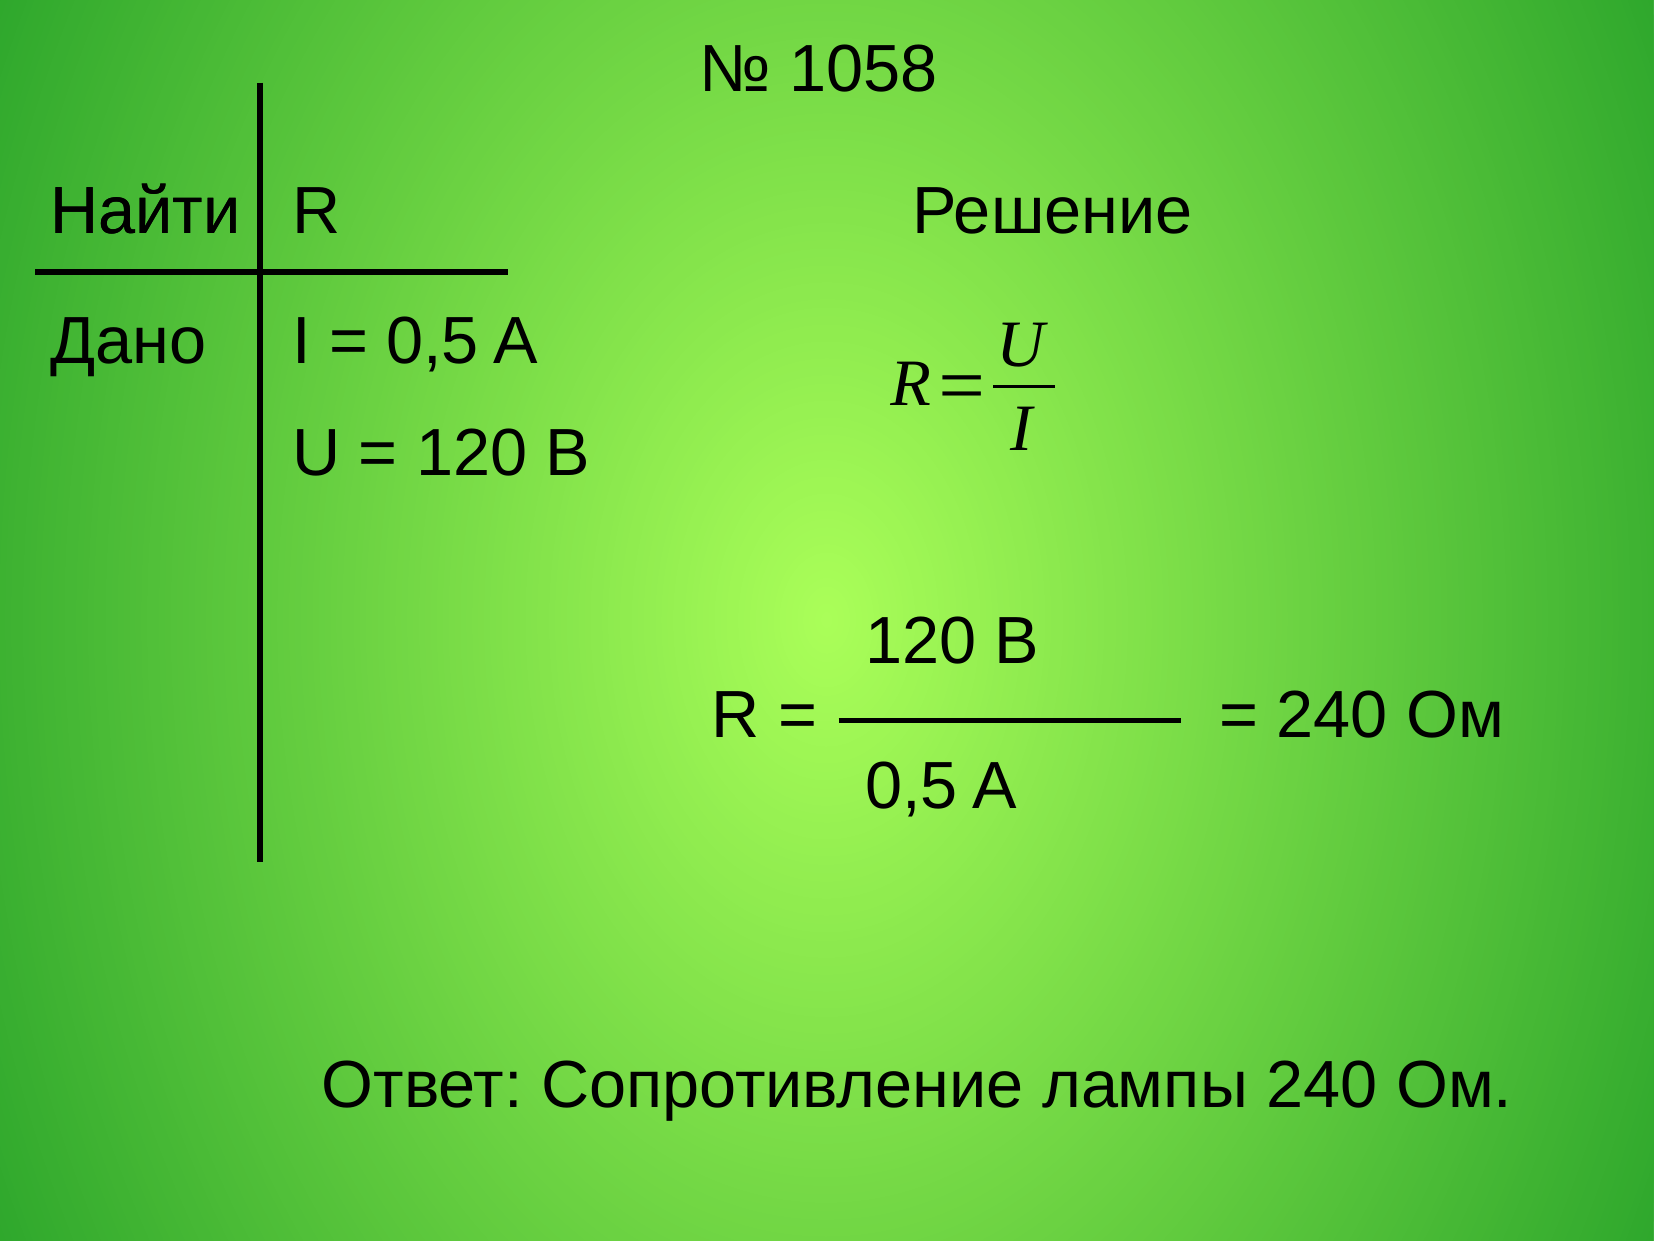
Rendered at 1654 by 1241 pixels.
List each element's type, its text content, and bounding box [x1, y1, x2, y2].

text_box U = 120 В [277, 407, 709, 572]
text_box 0,5 A [850, 740, 1217, 906]
text_box Решение [897, 165, 1300, 330]
text_box R = [696, 670, 850, 815]
text_box I = 0,5 A [277, 295, 768, 535]
text_box R [277, 165, 538, 295]
text_box № 1058 [685, 23, 1099, 114]
text_box Ответ: Сопротивление лампы 240 Ом. [307, 1039, 1571, 1204]
chart [881, 307, 1063, 465]
text_box Найти [35, 165, 277, 269]
text_box Найти [35, 275, 277, 295]
text_box Дано [35, 295, 277, 441]
text_box = 240 Ом [1204, 670, 1560, 835]
text_box 120 В [850, 596, 1111, 740]
